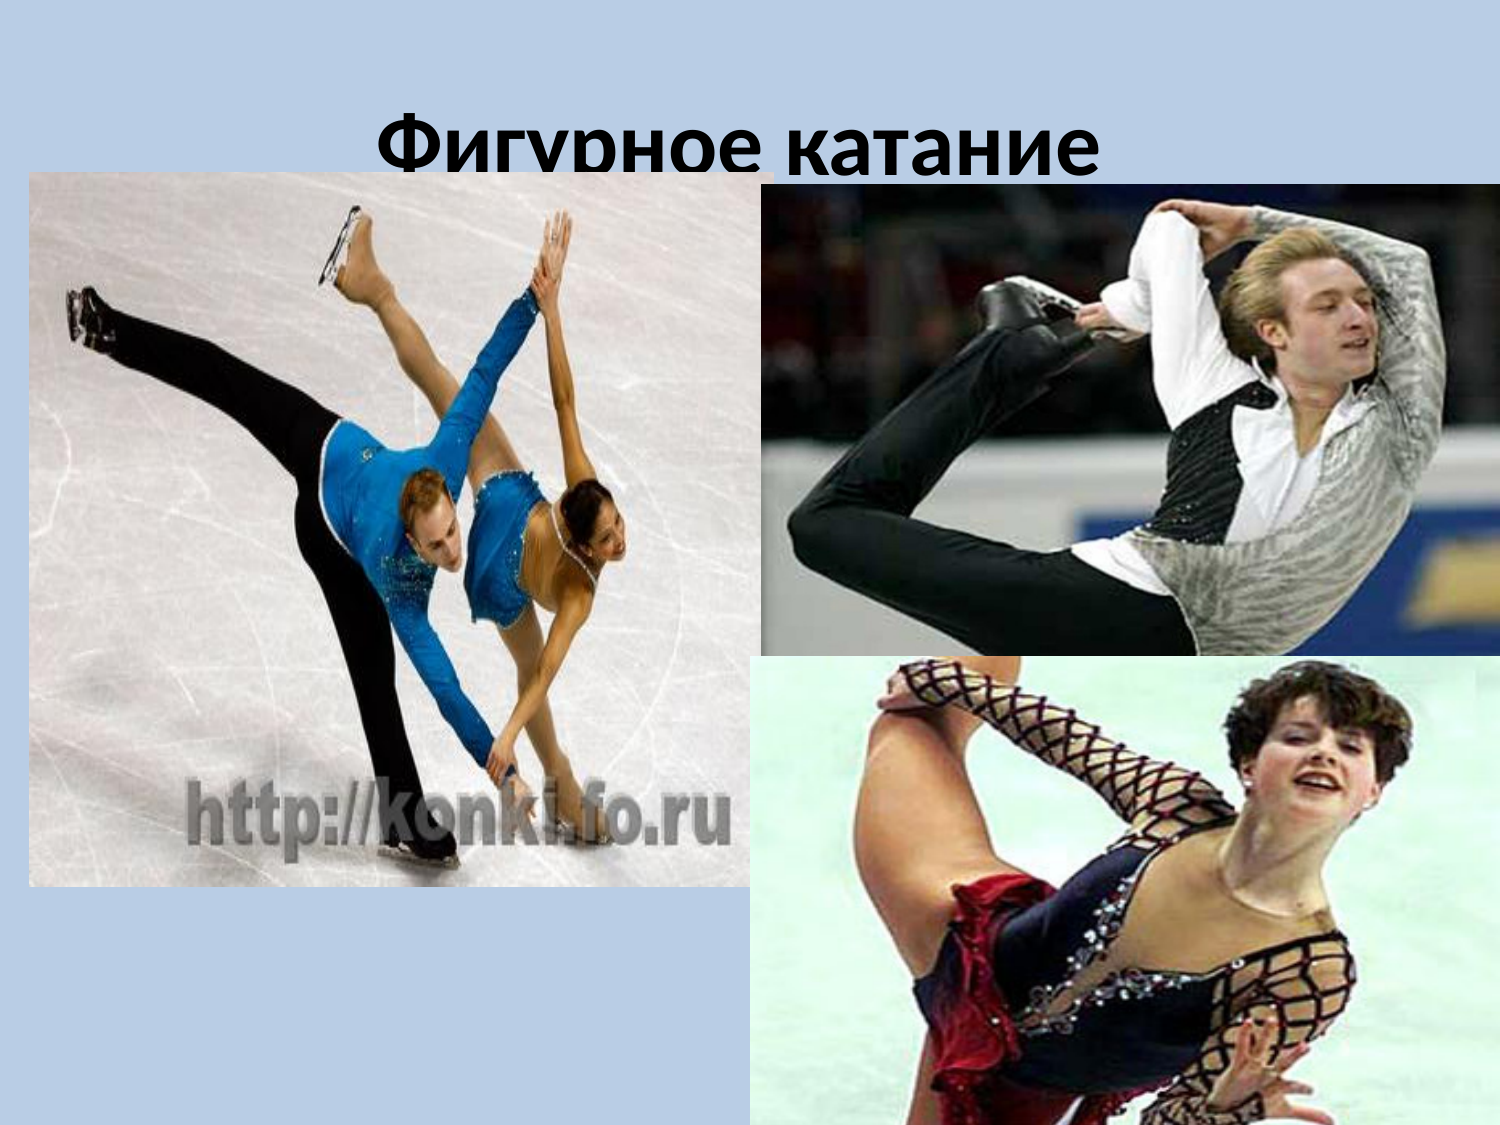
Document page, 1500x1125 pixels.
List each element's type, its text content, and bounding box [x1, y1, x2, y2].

picture [29, 172, 1500, 1125]
title Фигурное катание [75, 45, 1425, 184]
